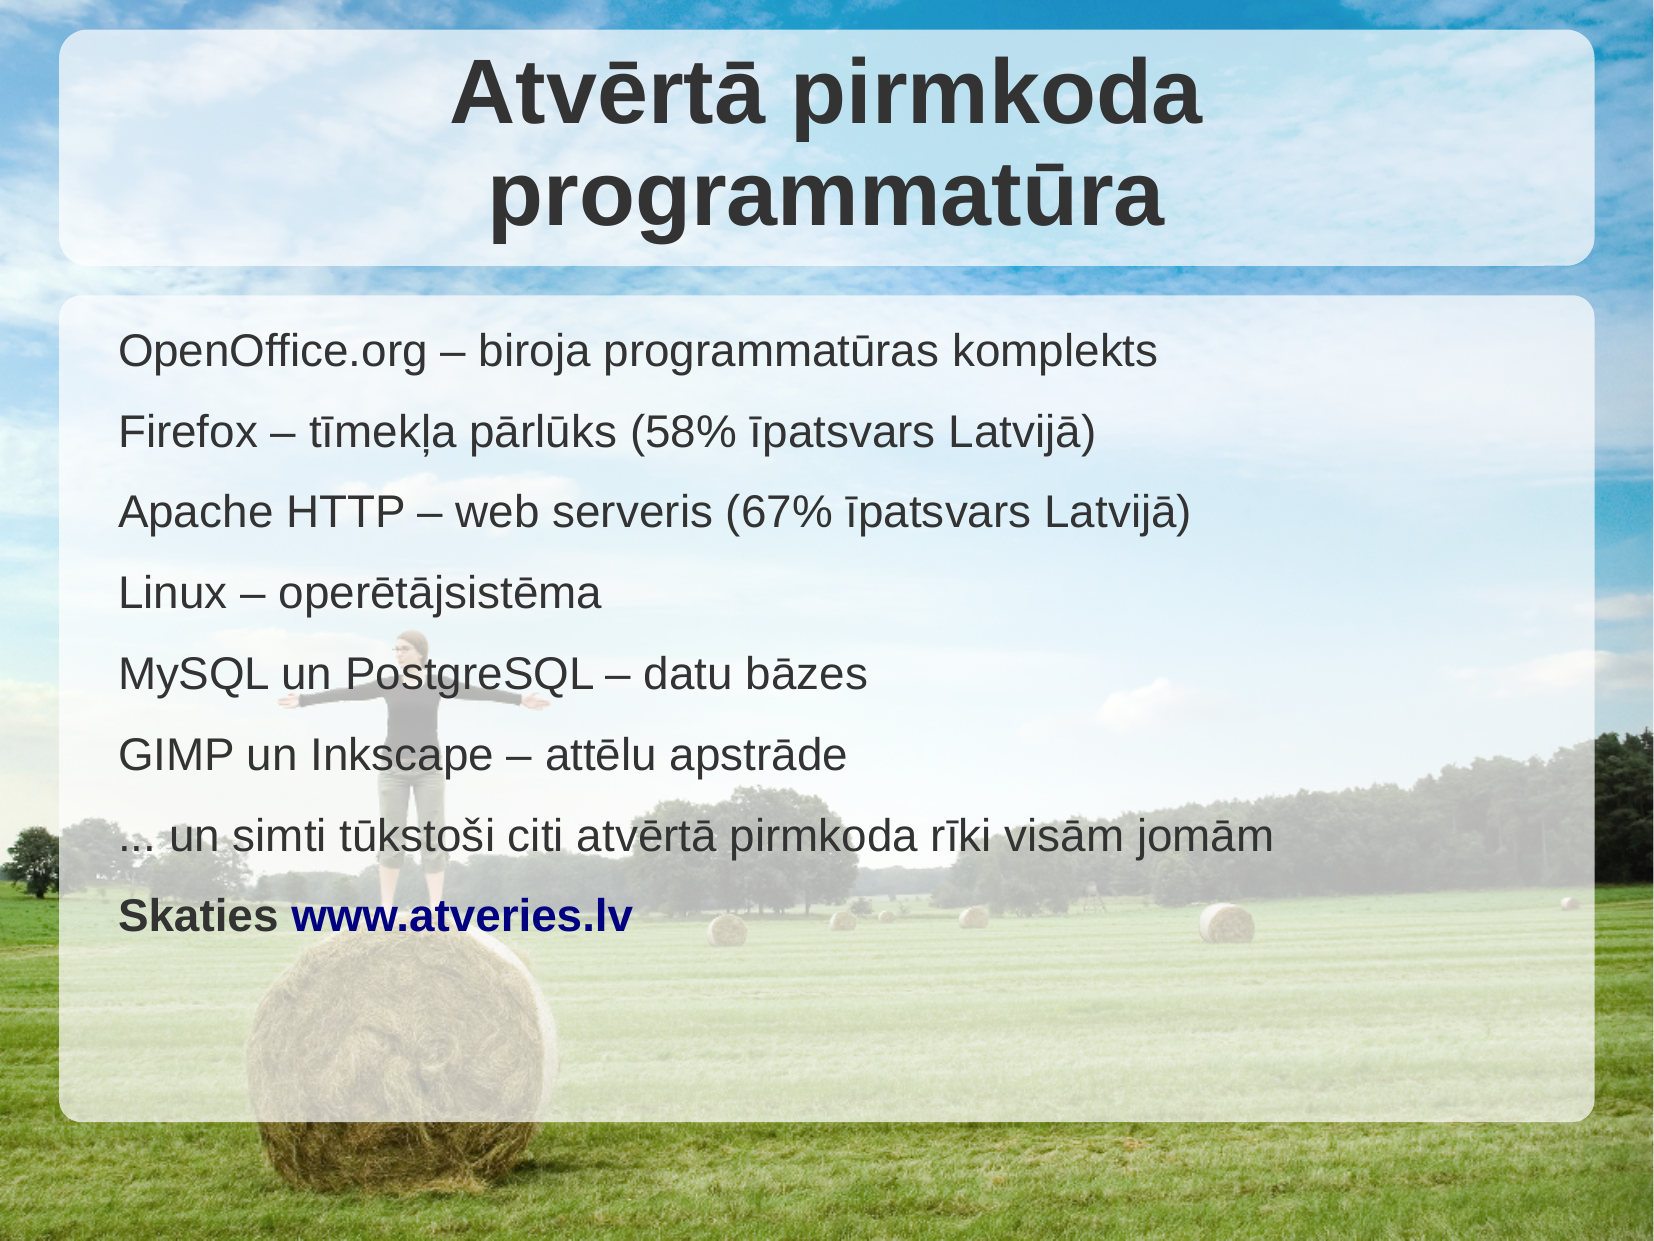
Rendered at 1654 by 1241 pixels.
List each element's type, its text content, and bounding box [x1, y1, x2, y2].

title Atvērtā pirmkoda programmatūra [118, 40, 1536, 246]
picture [0, 0, 1654, 1241]
list OpenOffice.org – biroja programmatūras komplekts Firefox – tīmekļa pārlūks (58% īpatsvars Latvijā) Apache HTTP – web serveris (67% īpatsvars Latvijā) Linux – operētājsistēma MySQL un PostgreSQL – datu bāzes GIMP un Inkscape – attēlu apstrāde ... un simti tūkstoši citi atvērtā pirmkoda rīki visām jomām Skaties www.atveries.lv [118, 324, 1571, 1109]
